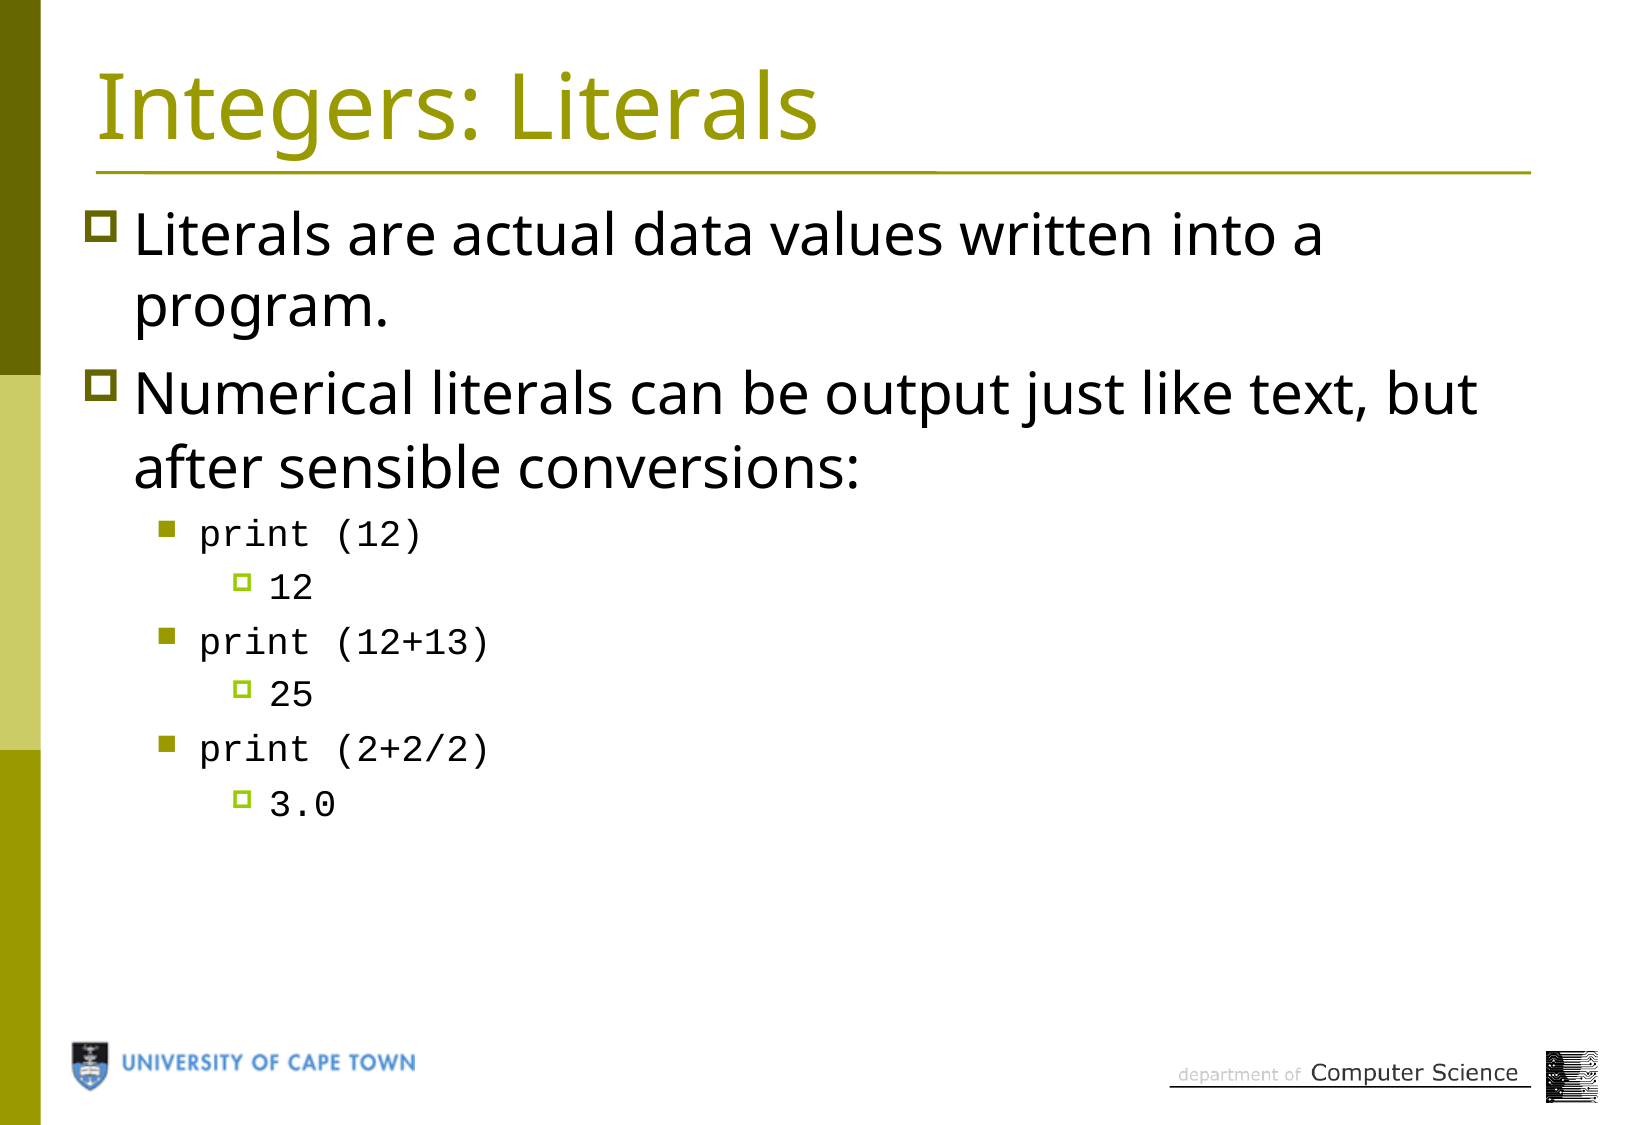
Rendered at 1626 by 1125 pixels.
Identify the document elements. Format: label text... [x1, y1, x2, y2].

picture [61, 1024, 415, 1103]
picture [1169, 1043, 1532, 1091]
picture [1546, 1051, 1598, 1103]
title Integers: Literals [81, 37, 1543, 180]
text_box Literals are actual data values written into a program. Numerical literals can be output just like text, but after sensible conversions: print (12) 12 print (12+13) 25 print (2+2/2) 3.0 [81, 196, 1543, 1008]
